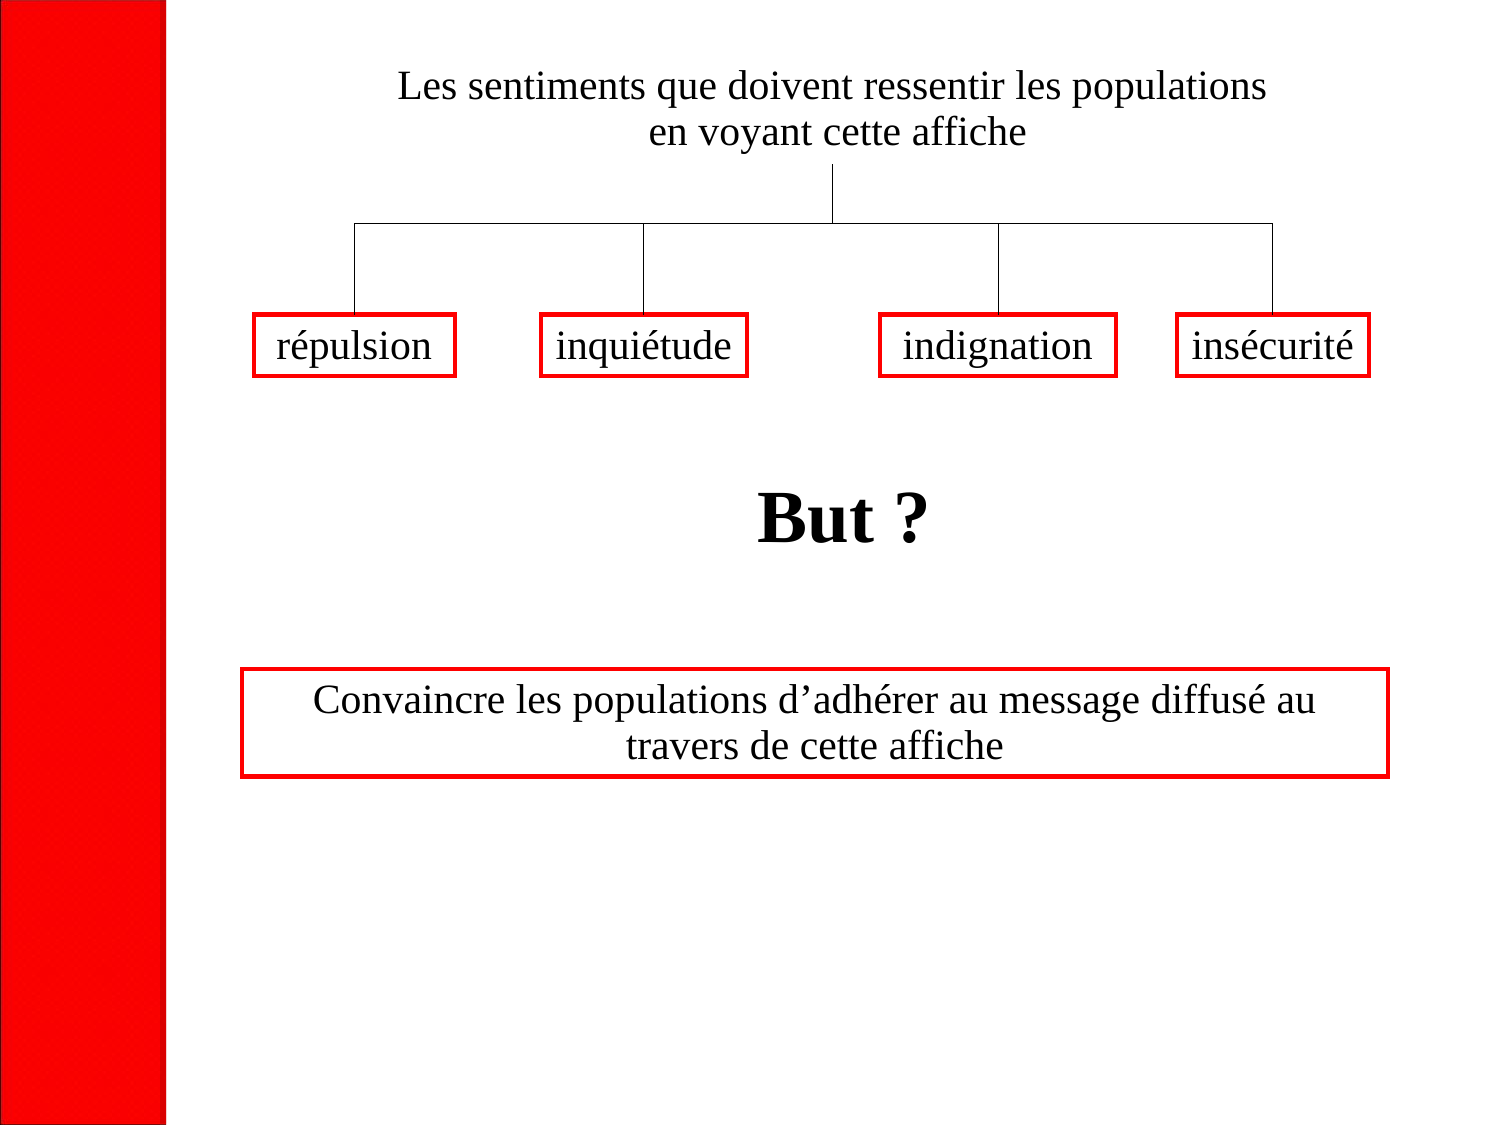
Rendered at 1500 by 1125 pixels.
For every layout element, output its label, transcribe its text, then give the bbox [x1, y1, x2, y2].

text_box indignation [879, 314, 1117, 377]
text_box inquiétude [540, 314, 747, 377]
text_box But ? [714, 467, 975, 567]
text_box insécurité [1176, 314, 1369, 377]
text_box répulsion [253, 314, 455, 377]
text_box Convaincre les populations d’adhérer au message diffusé au travers de cette affiche [242, 668, 1388, 777]
text_box Les sentiments que doivent ressentir les populations en voyant cette affiche [360, 54, 1306, 163]
